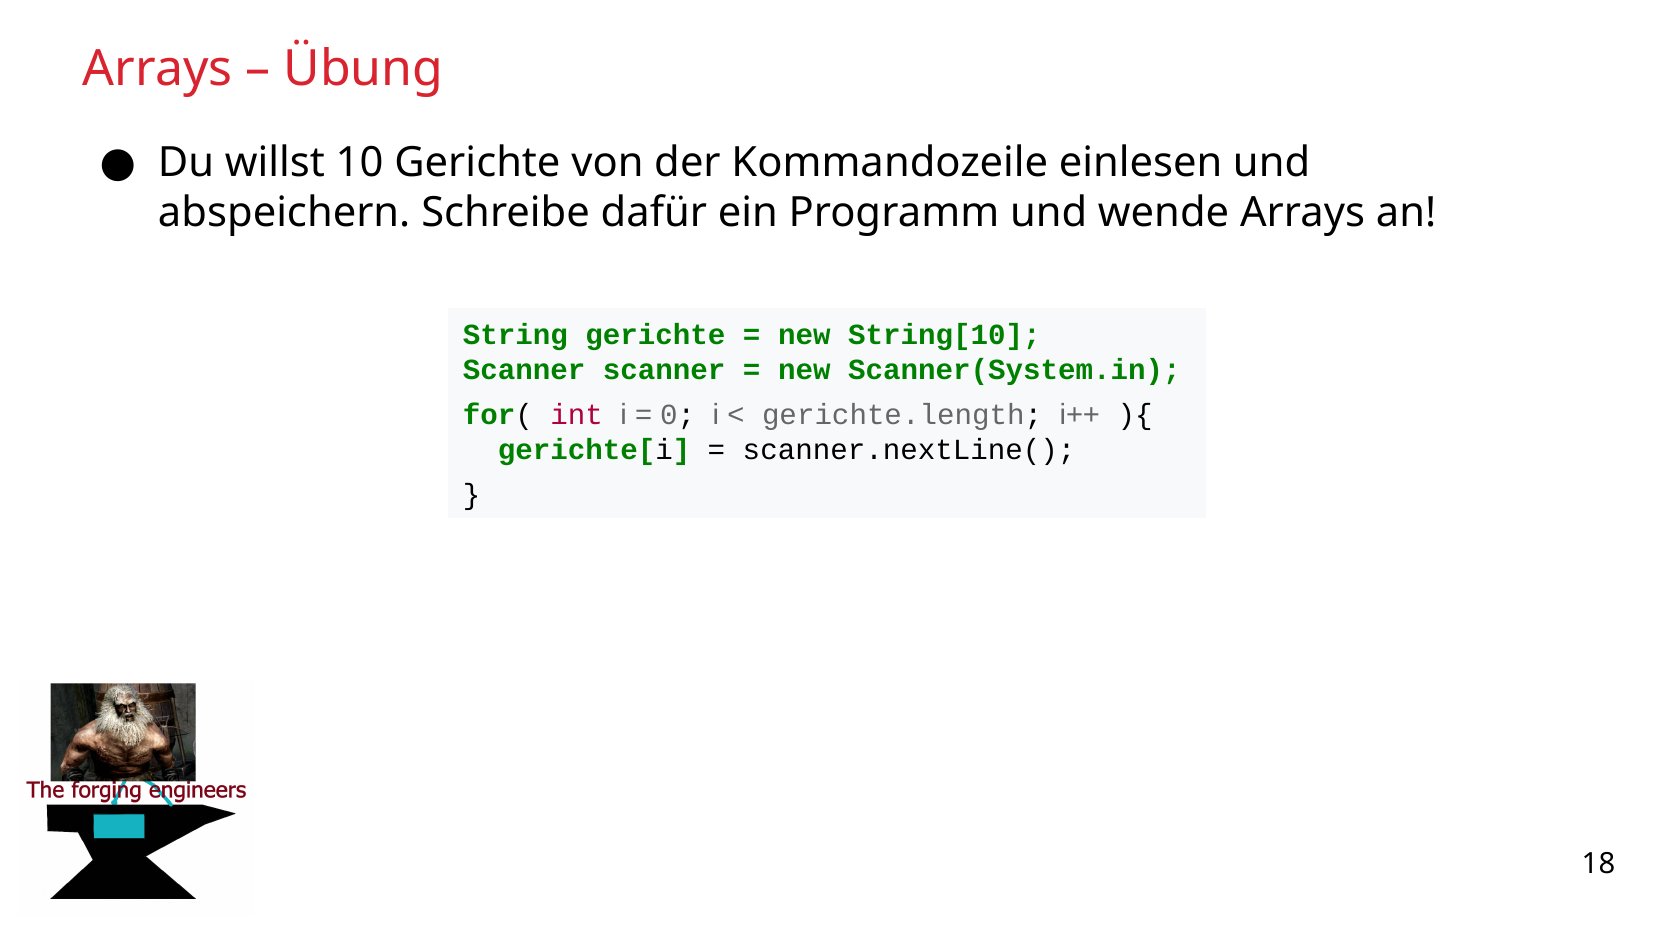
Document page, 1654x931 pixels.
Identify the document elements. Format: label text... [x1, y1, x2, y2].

text_box String gerichte = new String[10]; Scanner scanner = new Scanner(System.in); for( int i = 0; i < gerichte.length; i++ ){ gerichte[i] = scanner.nextLine(); } [448, 308, 1206, 518]
picture [17, 679, 254, 916]
title Arrays – Übung [82, 37, 1571, 95]
text_box Du willst 10 Gerichte von der Kommandozeile einlesen und abspeichern. Schreibe dafür ein Programm und wende Arrays an! [82, 135, 1560, 249]
